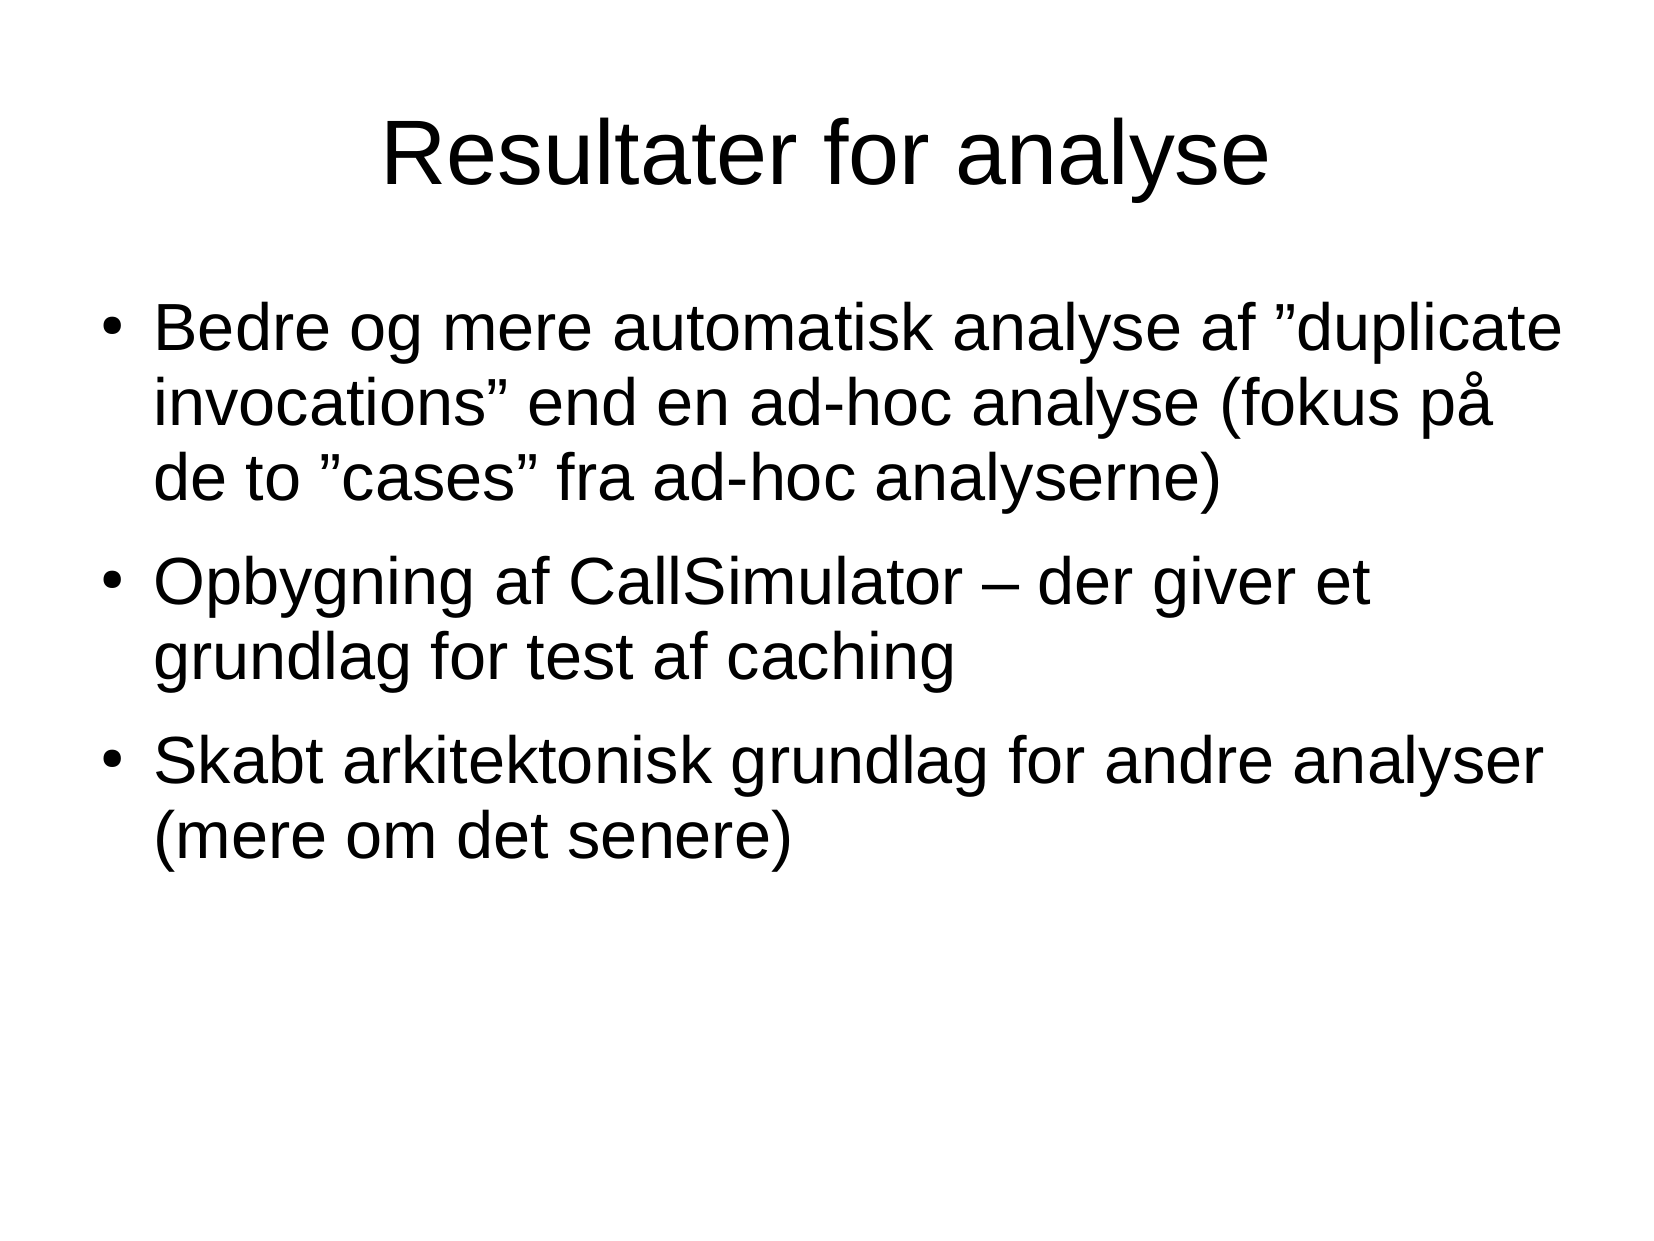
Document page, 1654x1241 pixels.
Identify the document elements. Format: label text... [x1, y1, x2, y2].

title Resultater for analyse [82, 56, 1571, 250]
list Bedre og mere automatisk analyse af ”duplicate invocations” end en ad-hoc analyse (fokus på de to ”cases” fra ad-hoc analyserne) Opbygning af CallSimulator – der giver et grundlag for test af caching Skabt arkitektonisk grundlag for andre analyser (mere om det senere) [82, 290, 1571, 1094]
